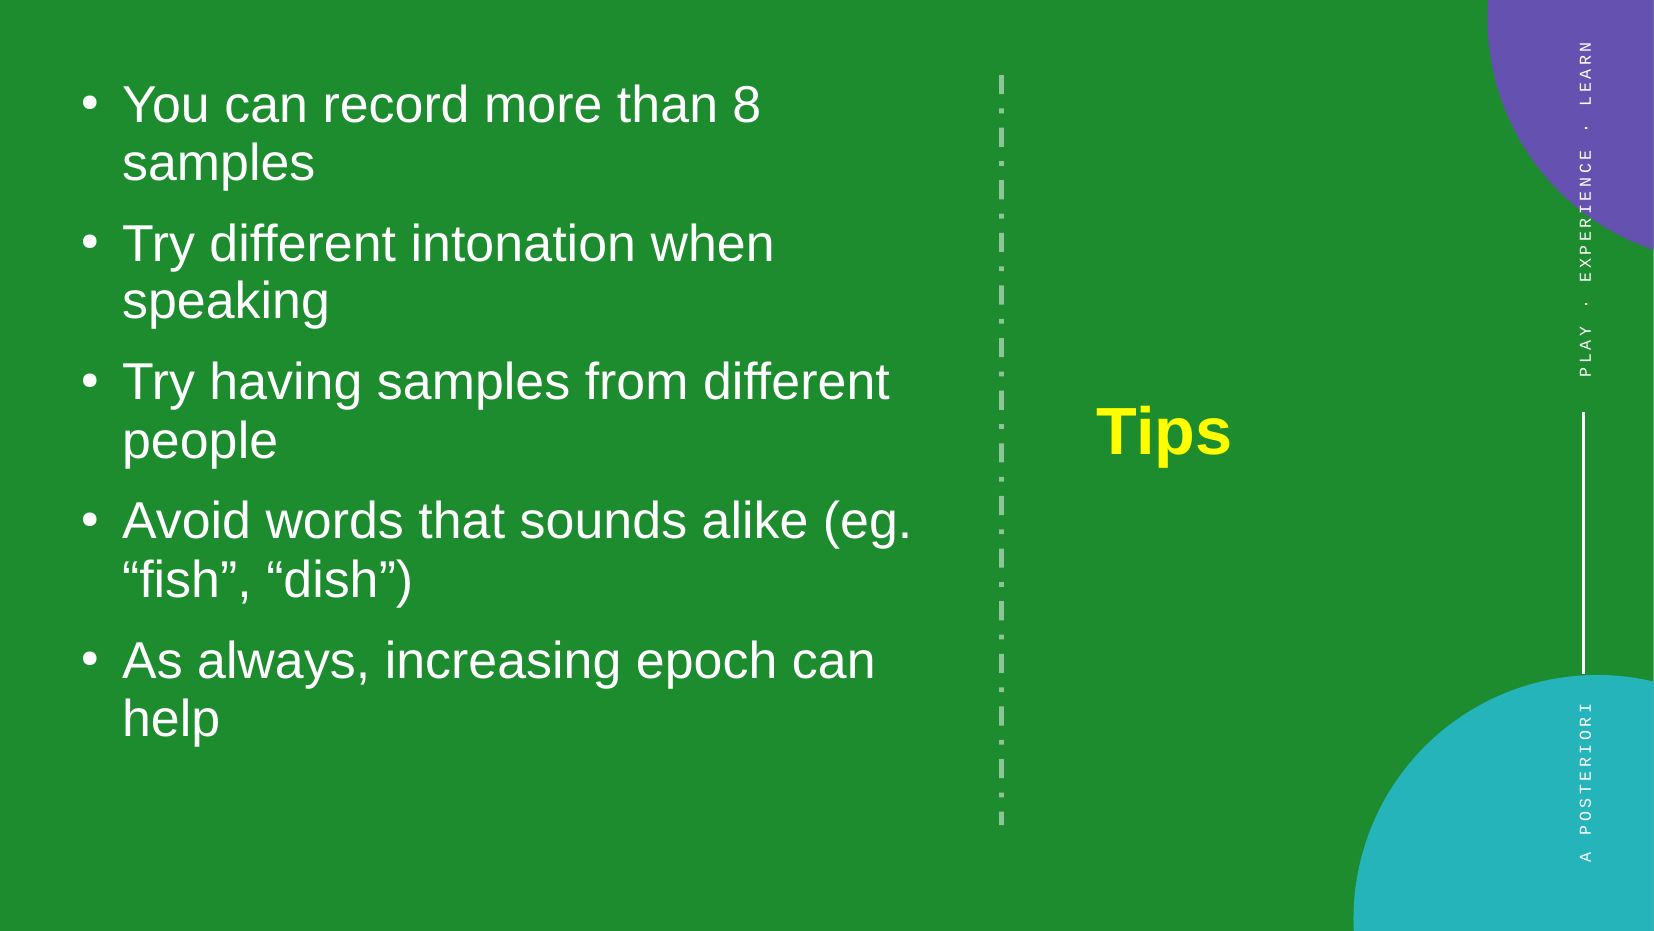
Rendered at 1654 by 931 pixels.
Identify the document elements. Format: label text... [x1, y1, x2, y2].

list You can record more than 8 samples Try different intonation when speaking Try having samples from different people Avoid words that sounds alike (eg. “fish”, “dish”) As always, increasing epoch can help [66, 75, 930, 758]
title Tips [1096, 353, 1510, 509]
